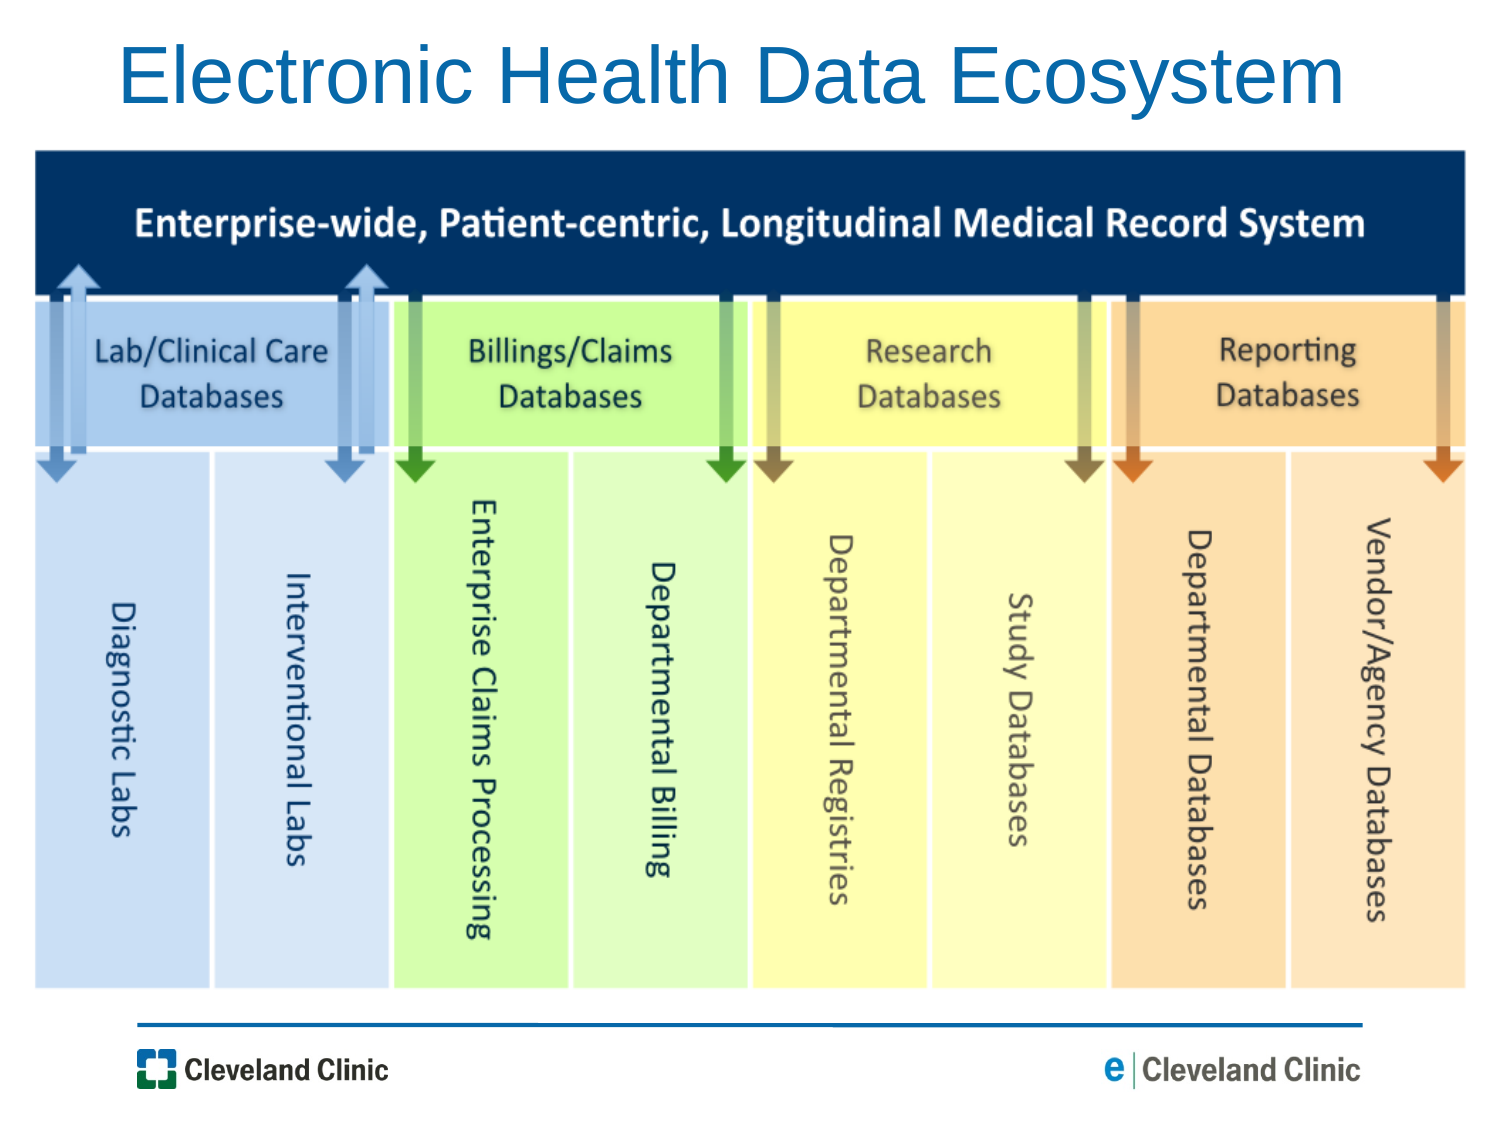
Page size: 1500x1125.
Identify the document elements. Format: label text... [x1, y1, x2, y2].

title Electronic Health Data Ecosystem [0, 0, 1500, 140]
picture [24, 137, 1476, 1000]
picture [1101, 1049, 1365, 1092]
picture [137, 1049, 388, 1090]
